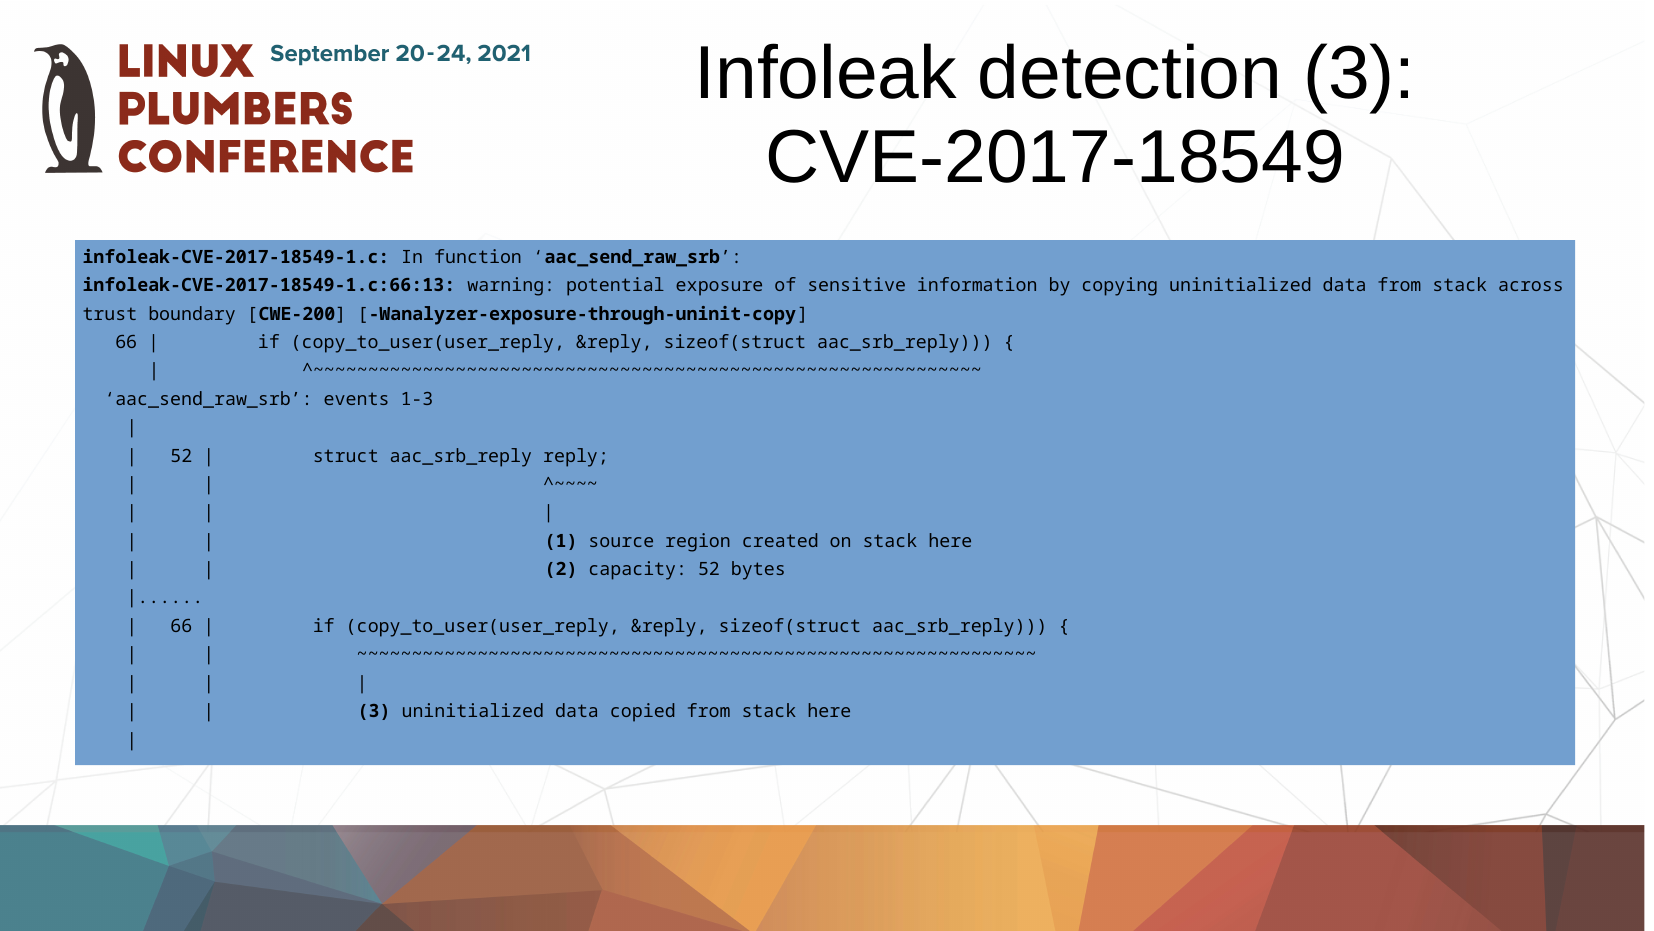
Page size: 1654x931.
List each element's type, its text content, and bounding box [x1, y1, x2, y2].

title Infoleak detection (3): CVE-2017-18549 [540, 30, 1571, 199]
picture [0, 1, 1645, 931]
text_box infoleak-CVE-2017-18549-1.c: In function ‘aac_send_raw_srb’: infoleak-CVE-2017-18549-1.c:66:13: warning: potential exposure of sensitive information by copying uninitialized data from stack across trust boundary [CWE-200] [-Wanalyzer-exposure-through-uninit-copy] 66 | if (copy_to_user(user_reply, &reply, sizeof(struct aac_srb_reply))) { | ^~~~~~~~~~~~~~~~~~~~~~~~~~~~~~~~~~~~~~~~~~~~~~~~~~~~~~~~~~~~~~ ‘aac_send_raw_srb’: events 1-3 | | 52 | struct aac_srb_reply reply; | | ^~~~~ | | | | | (1) source region created on stack here | | (2) capacity: 52 bytes |...... | 66 | if (copy_to_user(user_reply, &reply, sizeof(struct aac_srb_reply))) { | | ~~~~~~~~~~~~~~~~~~~~~~~~~~~~~~~~~~~~~~~~~~~~~~~~~~~~~~~~~~~~~~ | | | | | (3) uninitialized data copied from stack here | [75, 240, 1576, 766]
